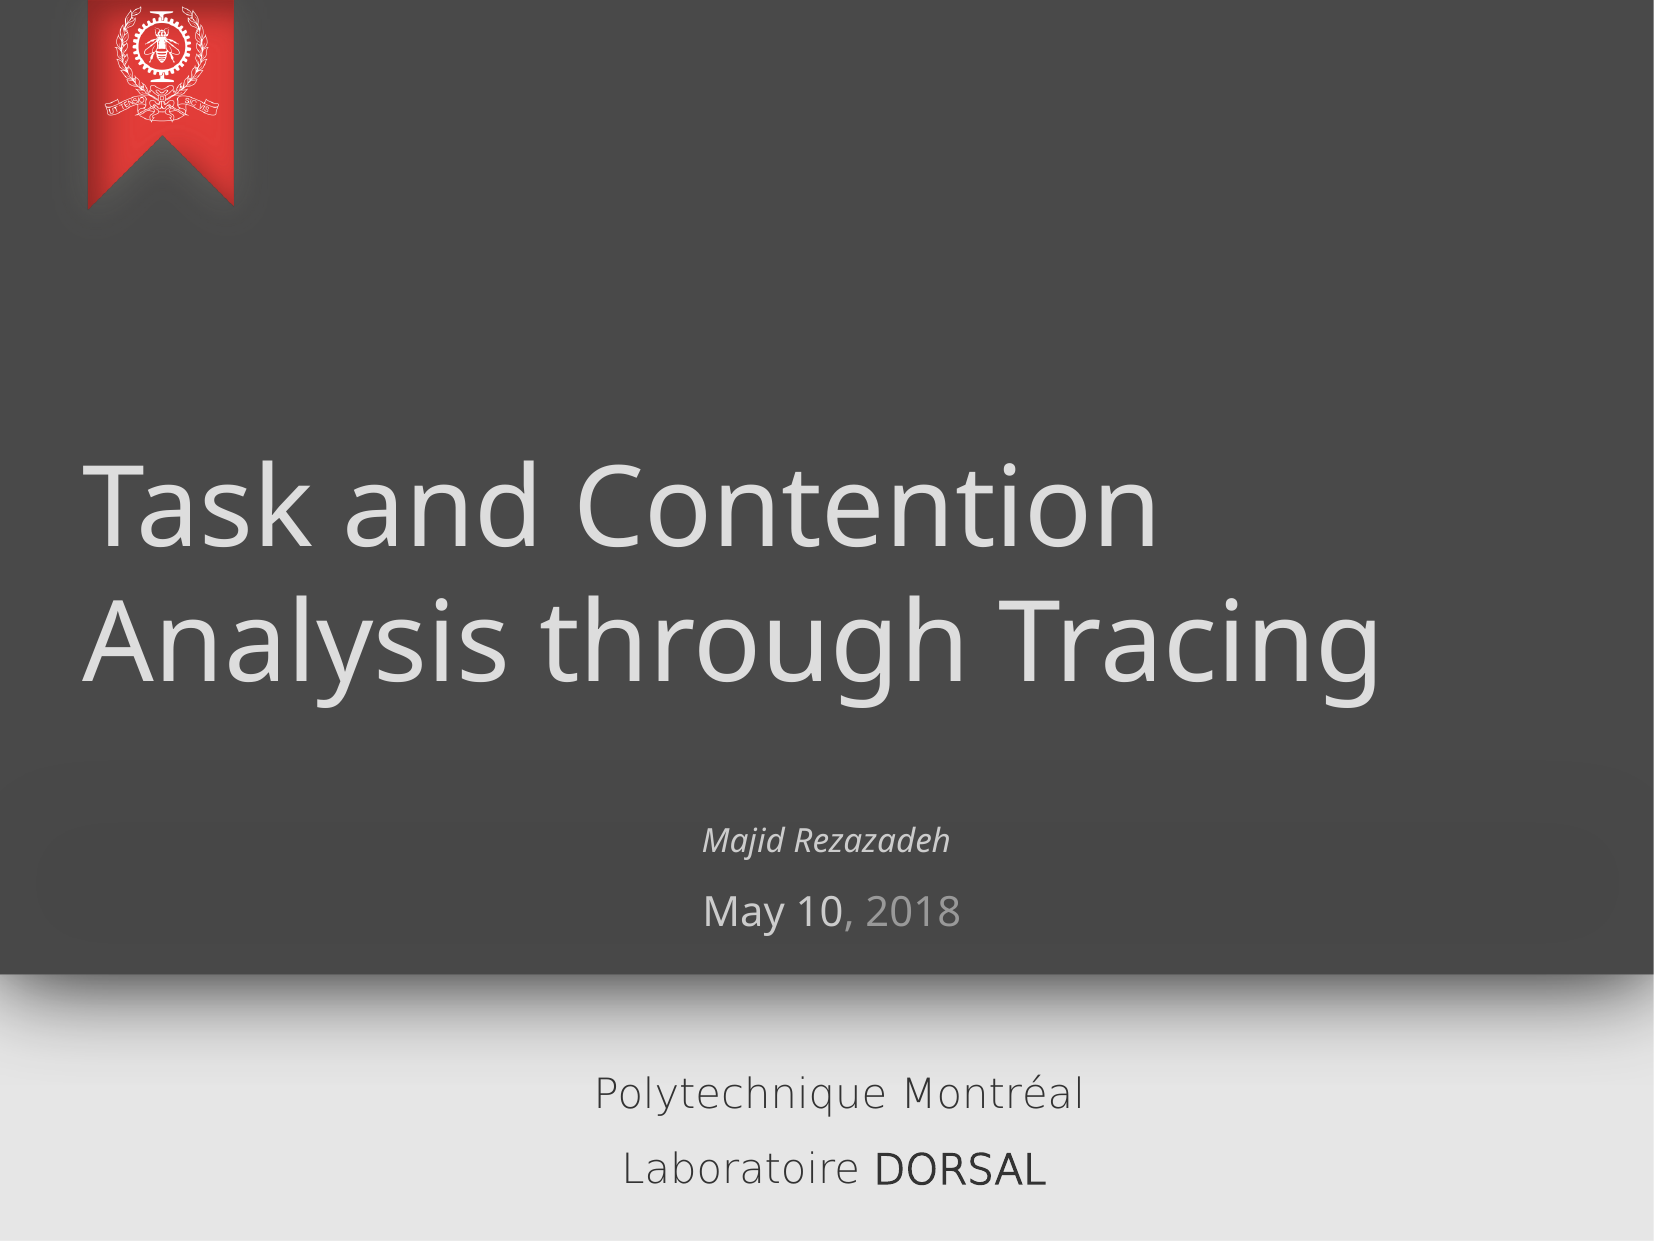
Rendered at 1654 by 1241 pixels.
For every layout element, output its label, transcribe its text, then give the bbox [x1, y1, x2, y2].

text_box Polytechnique Montréal Laboratoire DORSAL [89, 1034, 1578, 1200]
text_box Majid Rezazadeh May 10, 2018 [82, 779, 1571, 974]
picture [0, 0, 1654, 1241]
text_box Task and Contention Analysis through Tracing [82, 268, 1571, 779]
